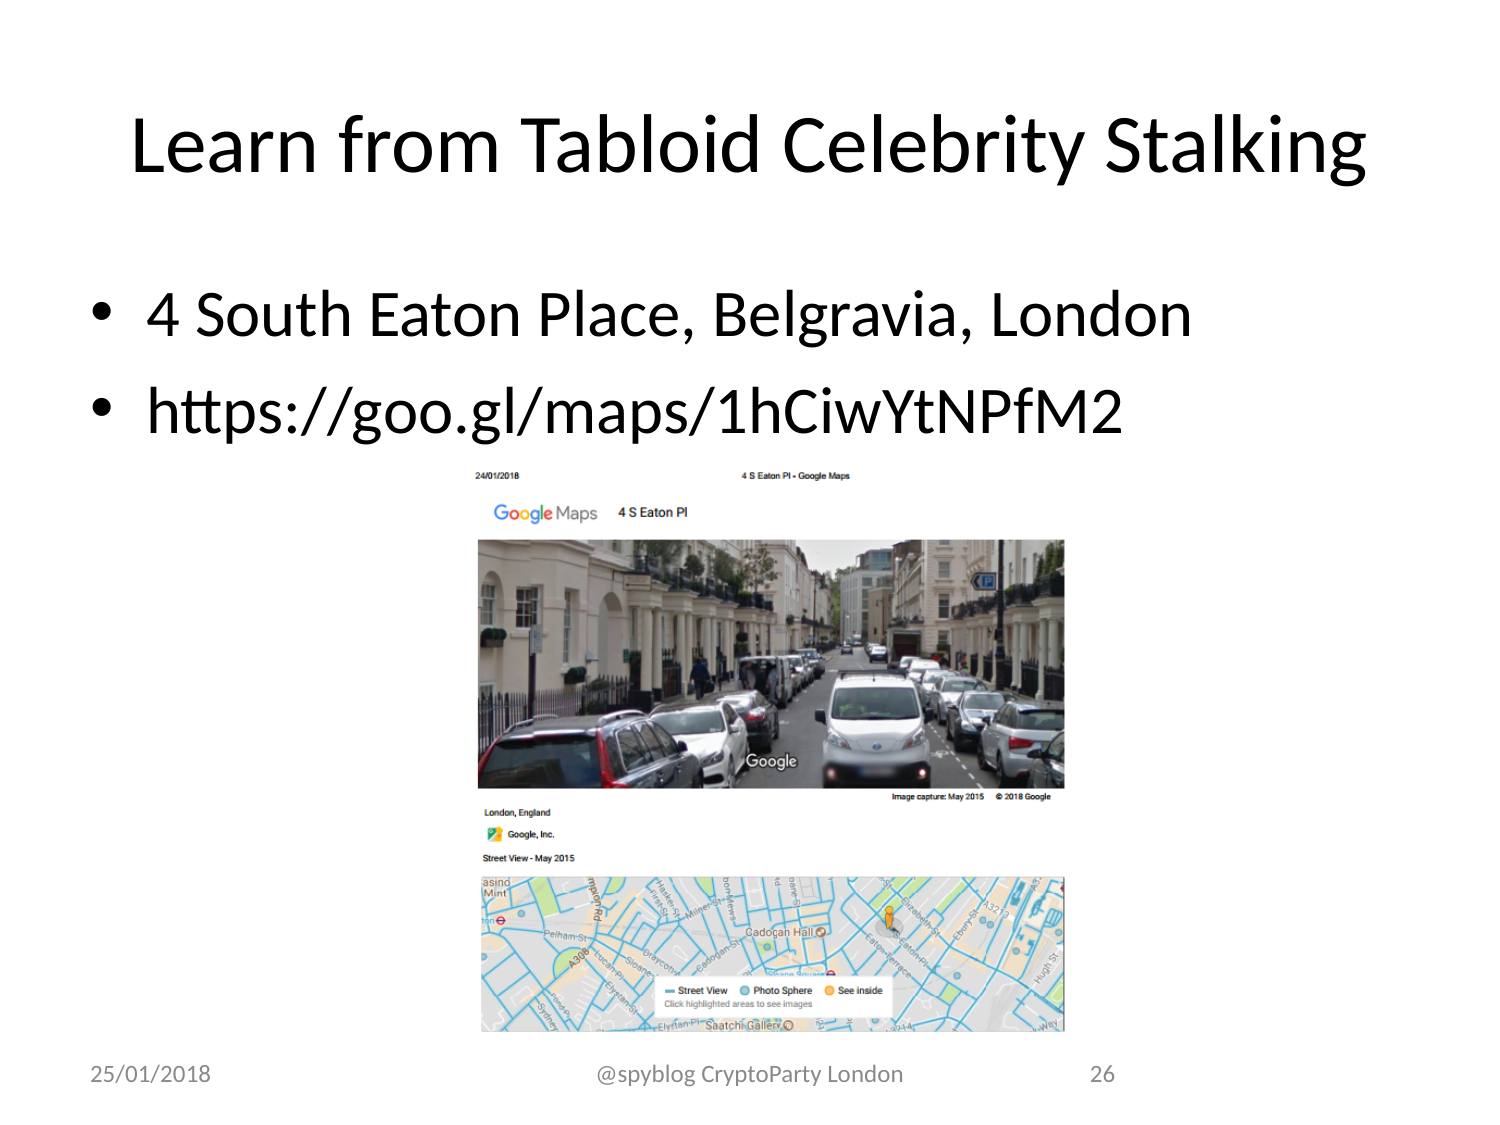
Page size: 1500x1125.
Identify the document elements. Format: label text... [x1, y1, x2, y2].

text_box 25/01/2018 [75, 1042, 426, 1103]
picture [454, 456, 1083, 1082]
title Learn from Tabloid Celebrity Stalking [75, 45, 1426, 233]
text_box @spyblog CryptoParty London [512, 1042, 988, 1103]
list 4 South Eaton Place, Belgravia, London https://goo.gl/maps/1hCiwYtNPfM2 [75, 262, 1426, 1005]
text_box ‹#› [1074, 1042, 1426, 1103]
